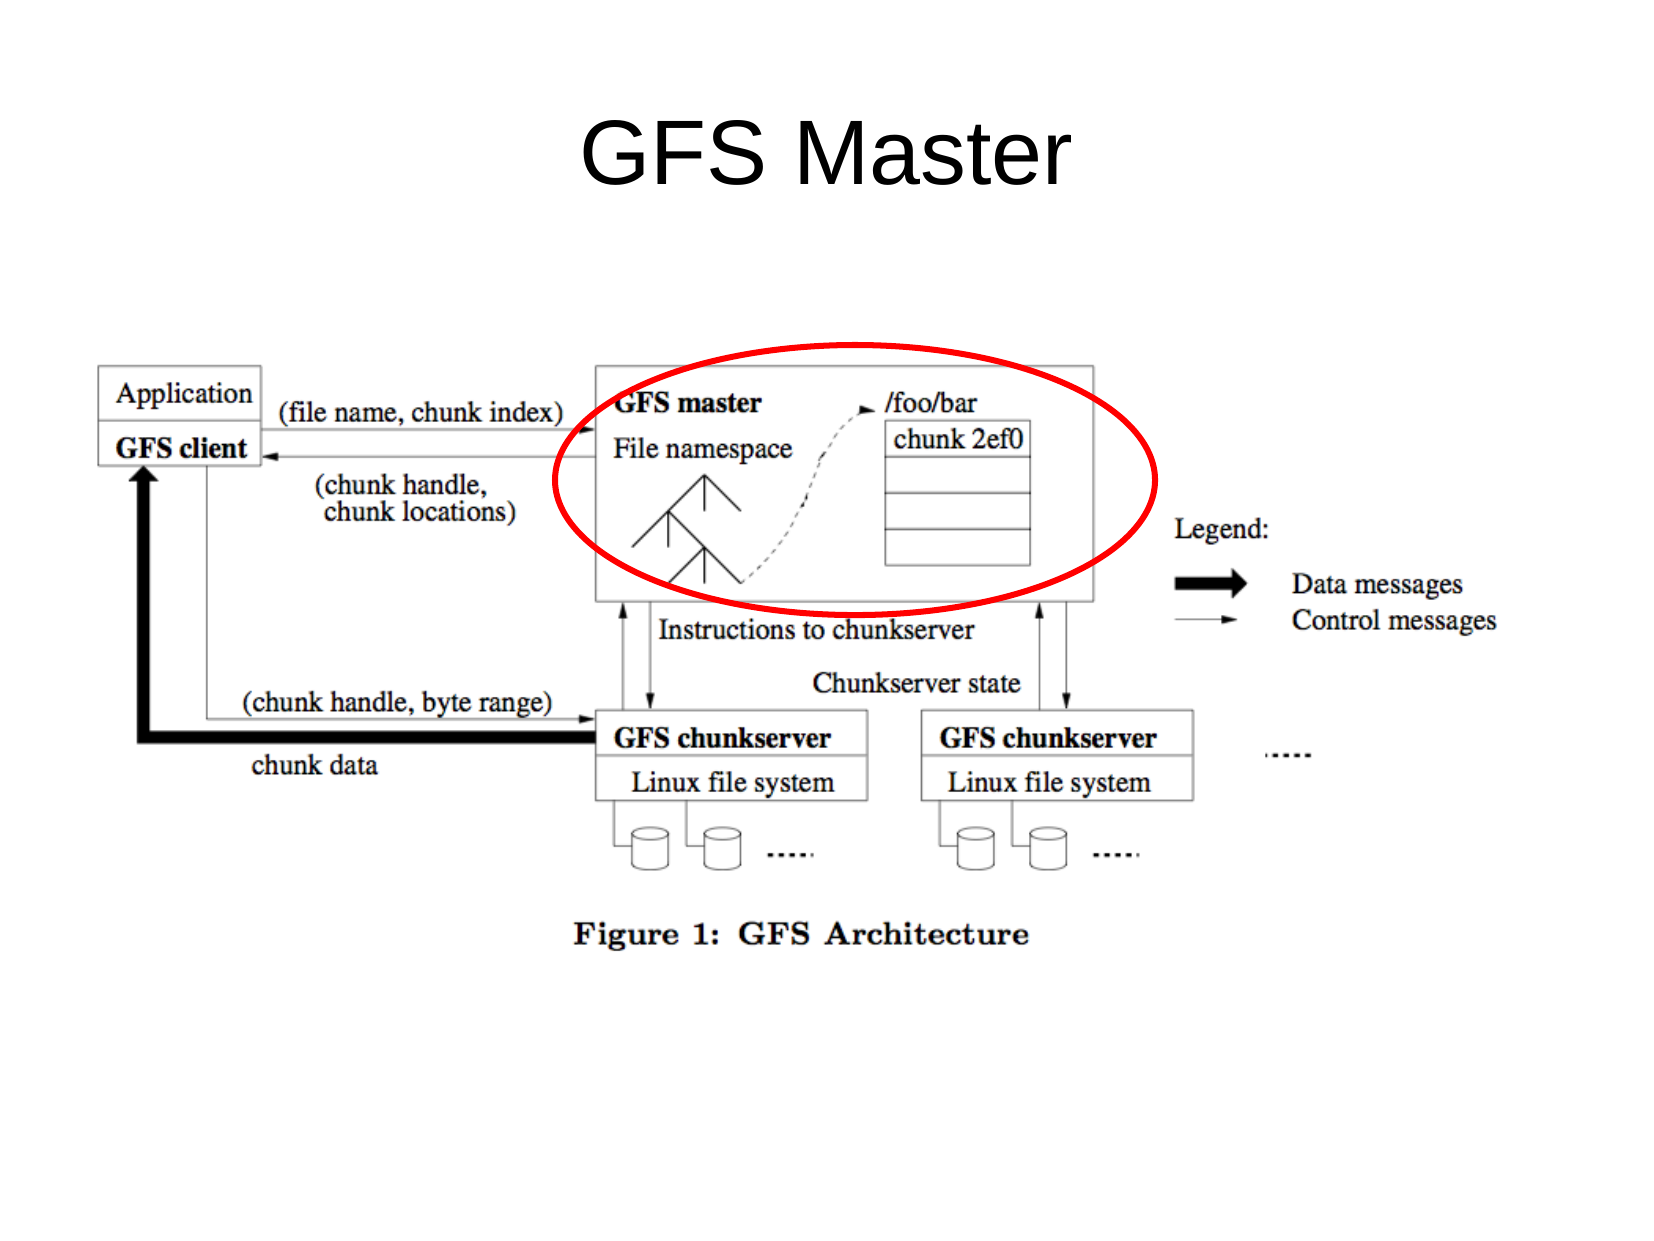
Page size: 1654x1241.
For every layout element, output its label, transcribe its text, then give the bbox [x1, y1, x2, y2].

title GFS Master [82, 49, 1571, 257]
picture [82, 318, 1538, 981]
